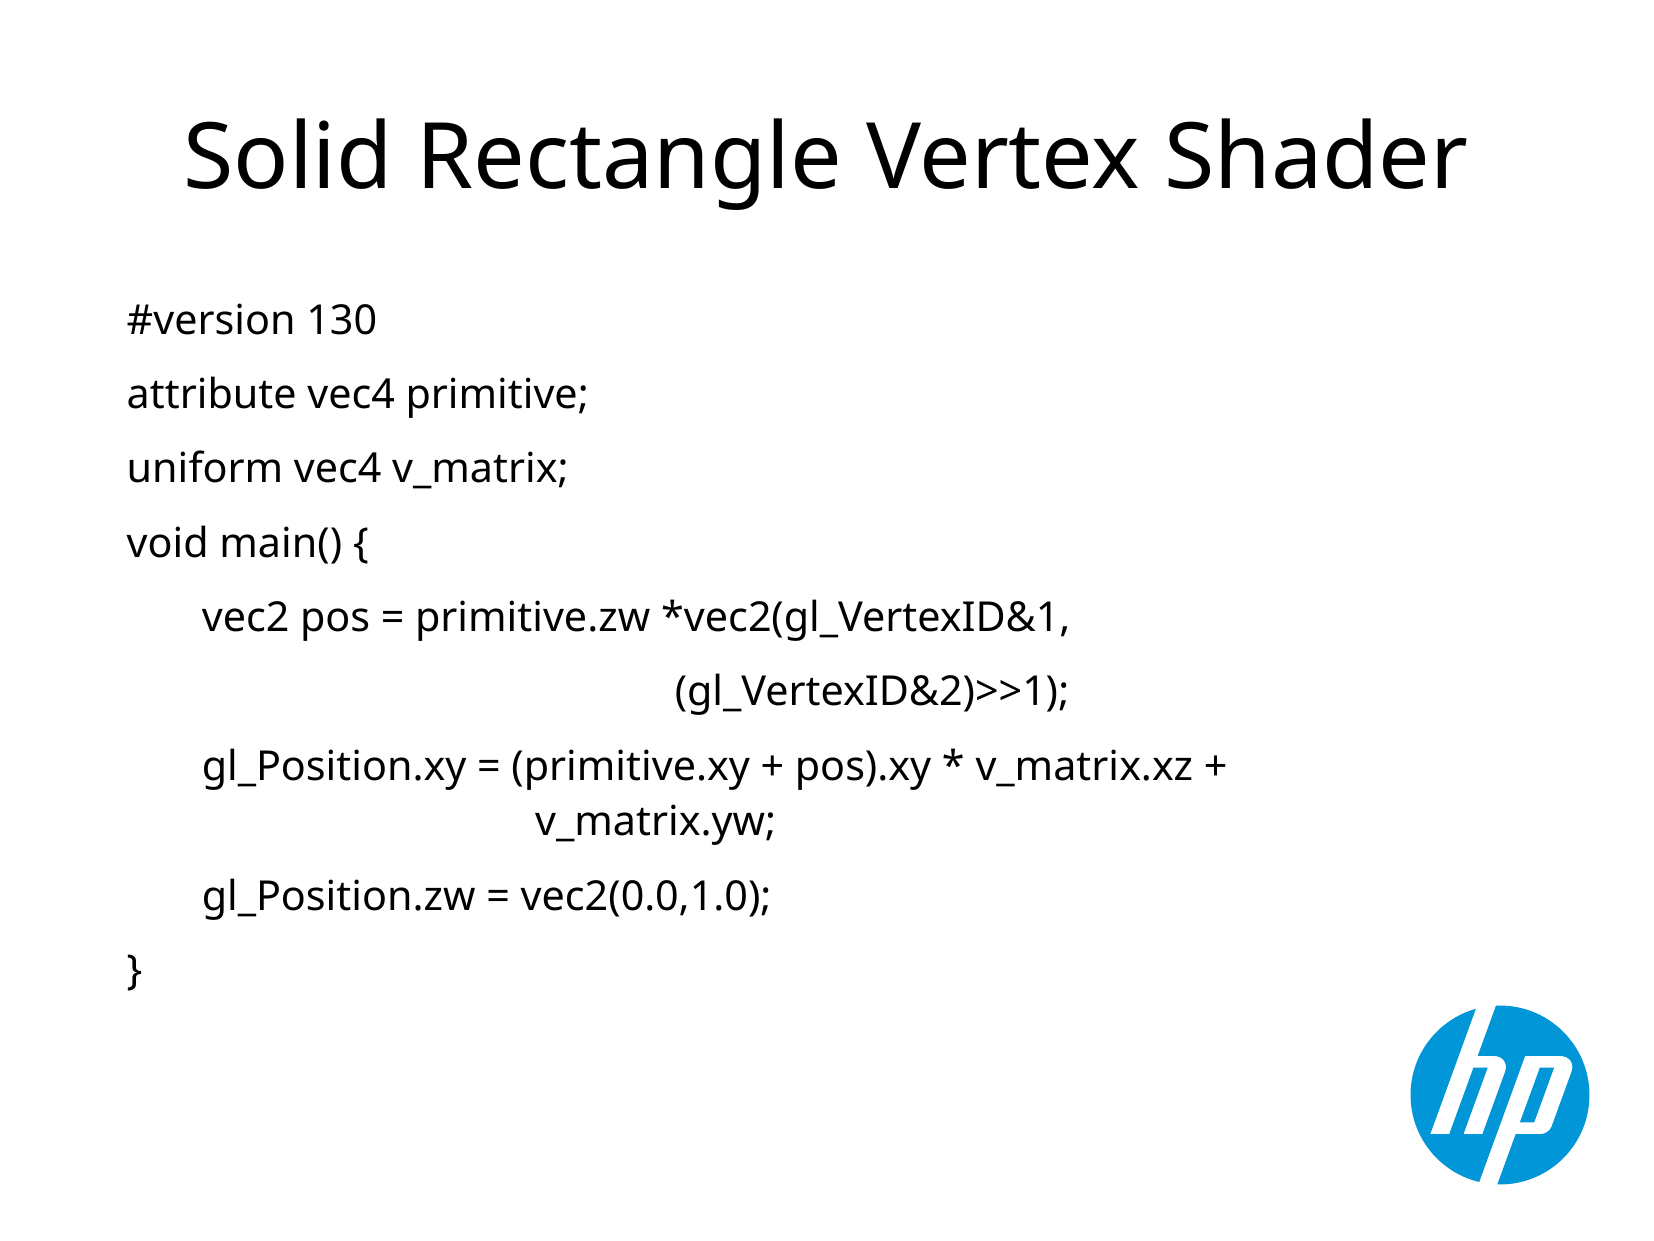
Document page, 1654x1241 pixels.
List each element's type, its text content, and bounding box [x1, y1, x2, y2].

list #version 130 attribute vec4 primitive; uniform vec4 v_matrix; void main() { vec2 pos = primitive.zw *vec2(gl_VertexID&1, (gl_VertexID&2)>>1); gl_Position.xy = (primitive.xy + pos).xy * v_matrix.xz + v_matrix.yw; gl_Position.zw = vec2(0.0,1.0); } [82, 290, 1571, 1010]
title Solid Rectangle Vertex Shader [82, 49, 1571, 257]
